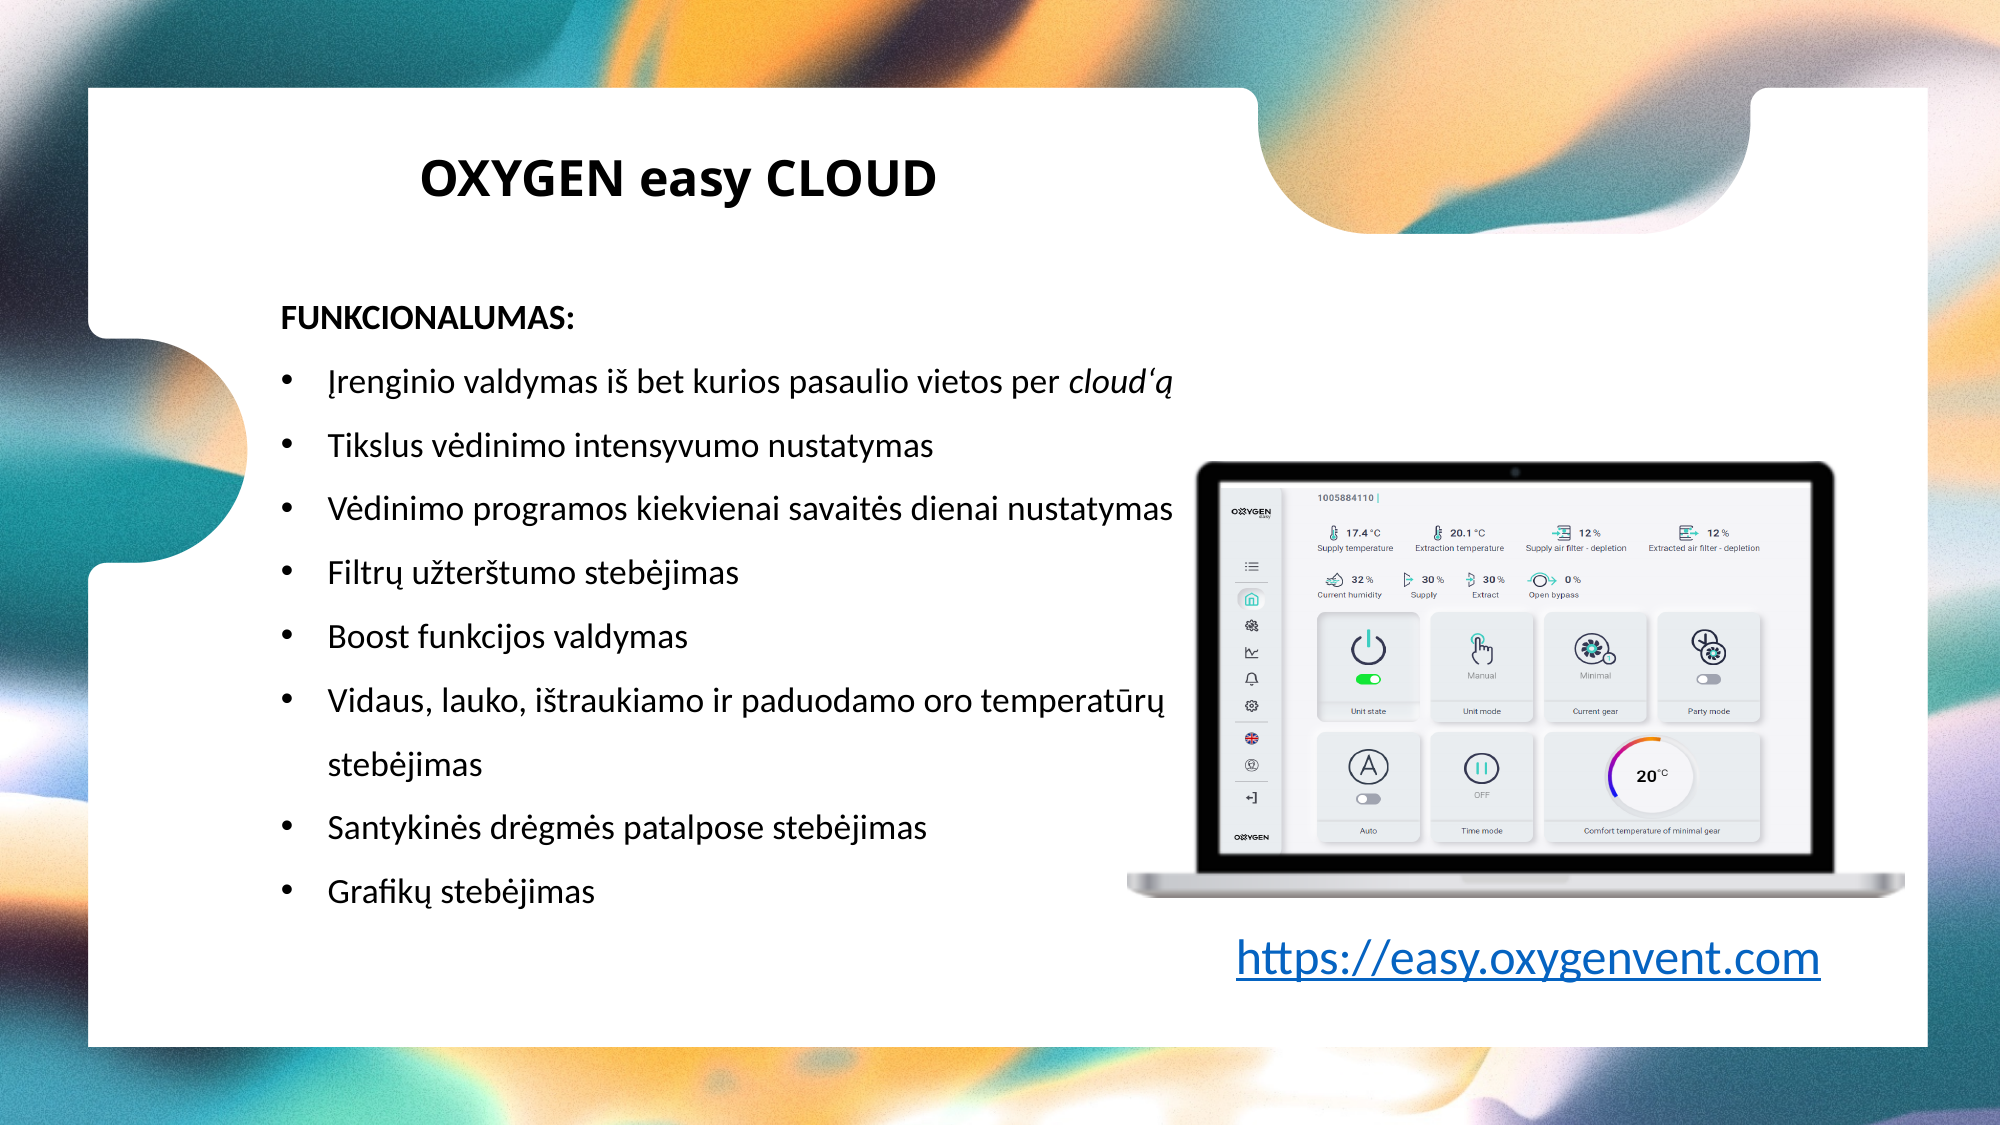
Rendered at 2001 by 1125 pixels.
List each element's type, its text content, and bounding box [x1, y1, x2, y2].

text_box OXYGEN easy CLOUD [53, 139, 1305, 214]
picture [0, 0, 2000, 1125]
text_box https://easy.oxygenvent.com [1221, 887, 1848, 992]
text_box FUNKCIONALUMAS: Įrenginio valdymas iš bet kurios pasaulio vietos per cloud‘ą Tikslus vėdinimo intensyvumo nustatymas Vėdinimo programos kiekvienai savaitės dienai nustatymas Filtrų užterštumo stebėjimas Boost funkcijos valdymas Vidaus, lauko, ištraukiamo ir paduodamo oro temperatūrų stebėjimas Santykinės drėgmės patalpose stebėjimas Grafikų stebėjimas [265, 265, 1292, 1046]
